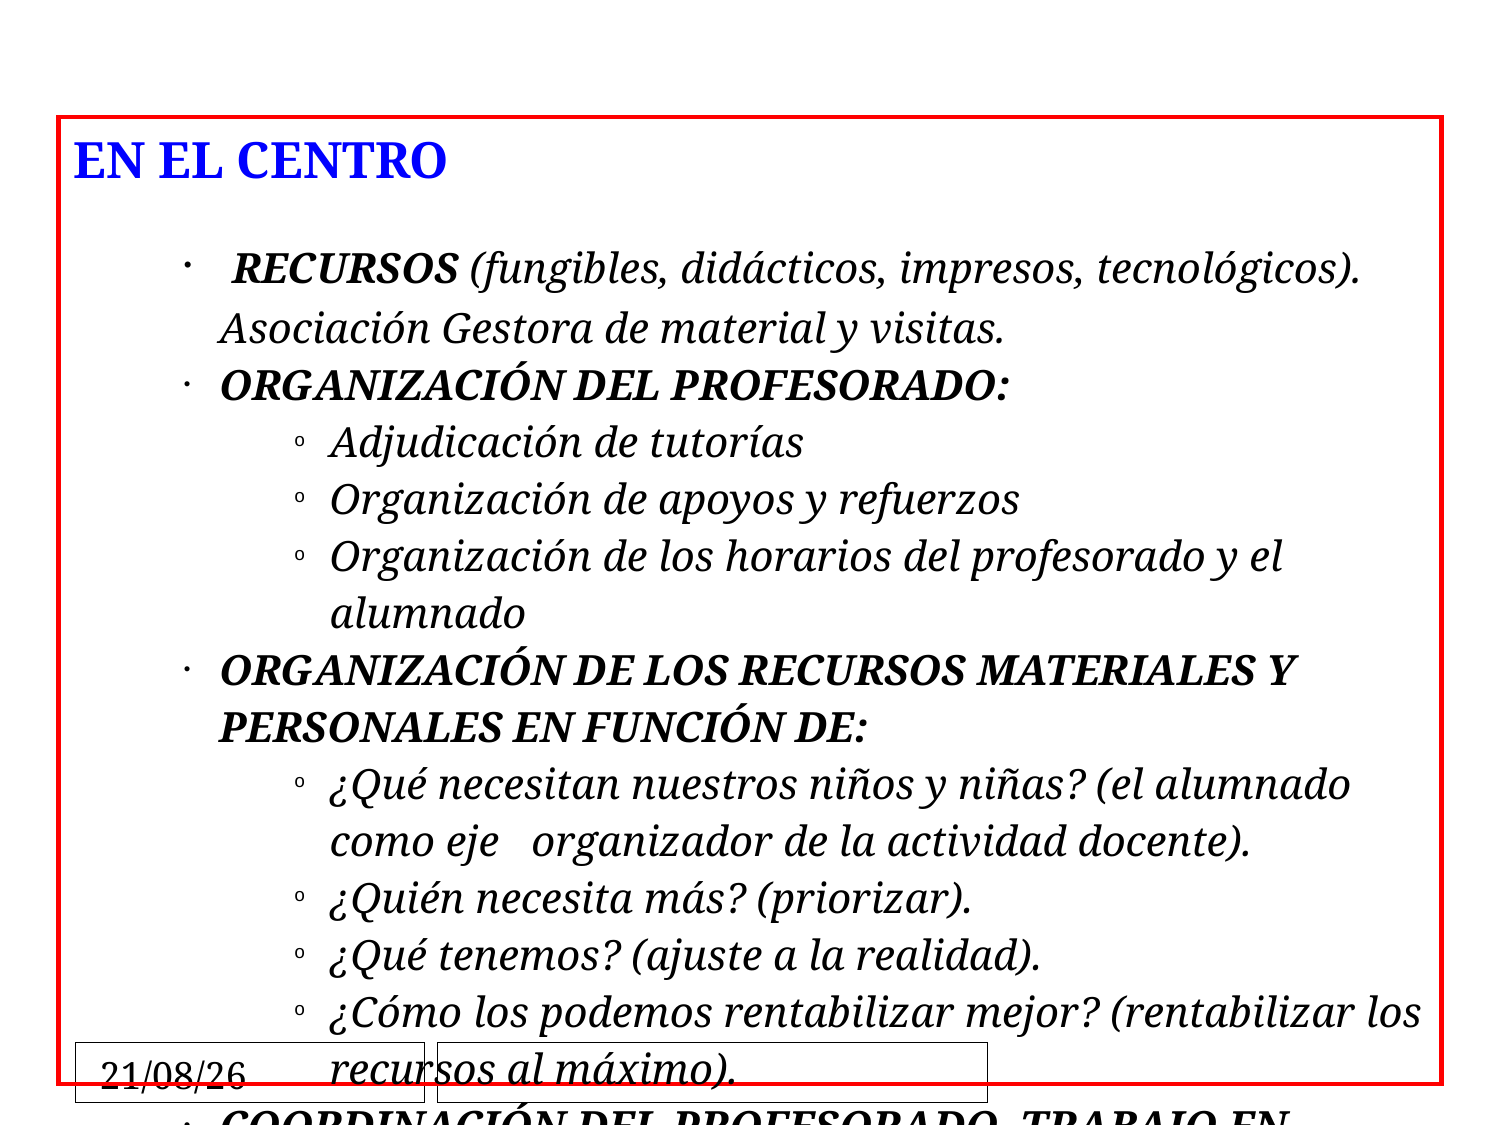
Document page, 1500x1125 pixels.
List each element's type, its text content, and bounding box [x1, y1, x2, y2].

text_box EN EL CENTRO RECURSOS (fungibles, didácticos, impresos, tecnológicos). Asociación Gestora de material y visitas. ORGANIZACIÓN DEL PROFESORADO: Adjudicación de tutorías Organización de apoyos y refuerzos Organización de los horarios del profesorado y el alumnado ORGANIZACIÓN DE LOS RECURSOS MATERIALES Y PERSONALES EN FUNCIÓN DE: ¿Qué necesitan nuestros niños y niñas? (el alumnado como eje organizador de la actividad docente). ¿Quién necesita más? (priorizar). ¿Qué tenemos? (ajuste a la realidad). ¿Cómo los podemos rentabilizar mejor? (rentabilizar los recursos al máximo). COORDINACIÓN DEL PROFESORADO. TRABAJO EN EQUIPO. COORDINACIÓN CON EL PERSONAL NO DOCENTE [58, 117, 1442, 1085]
